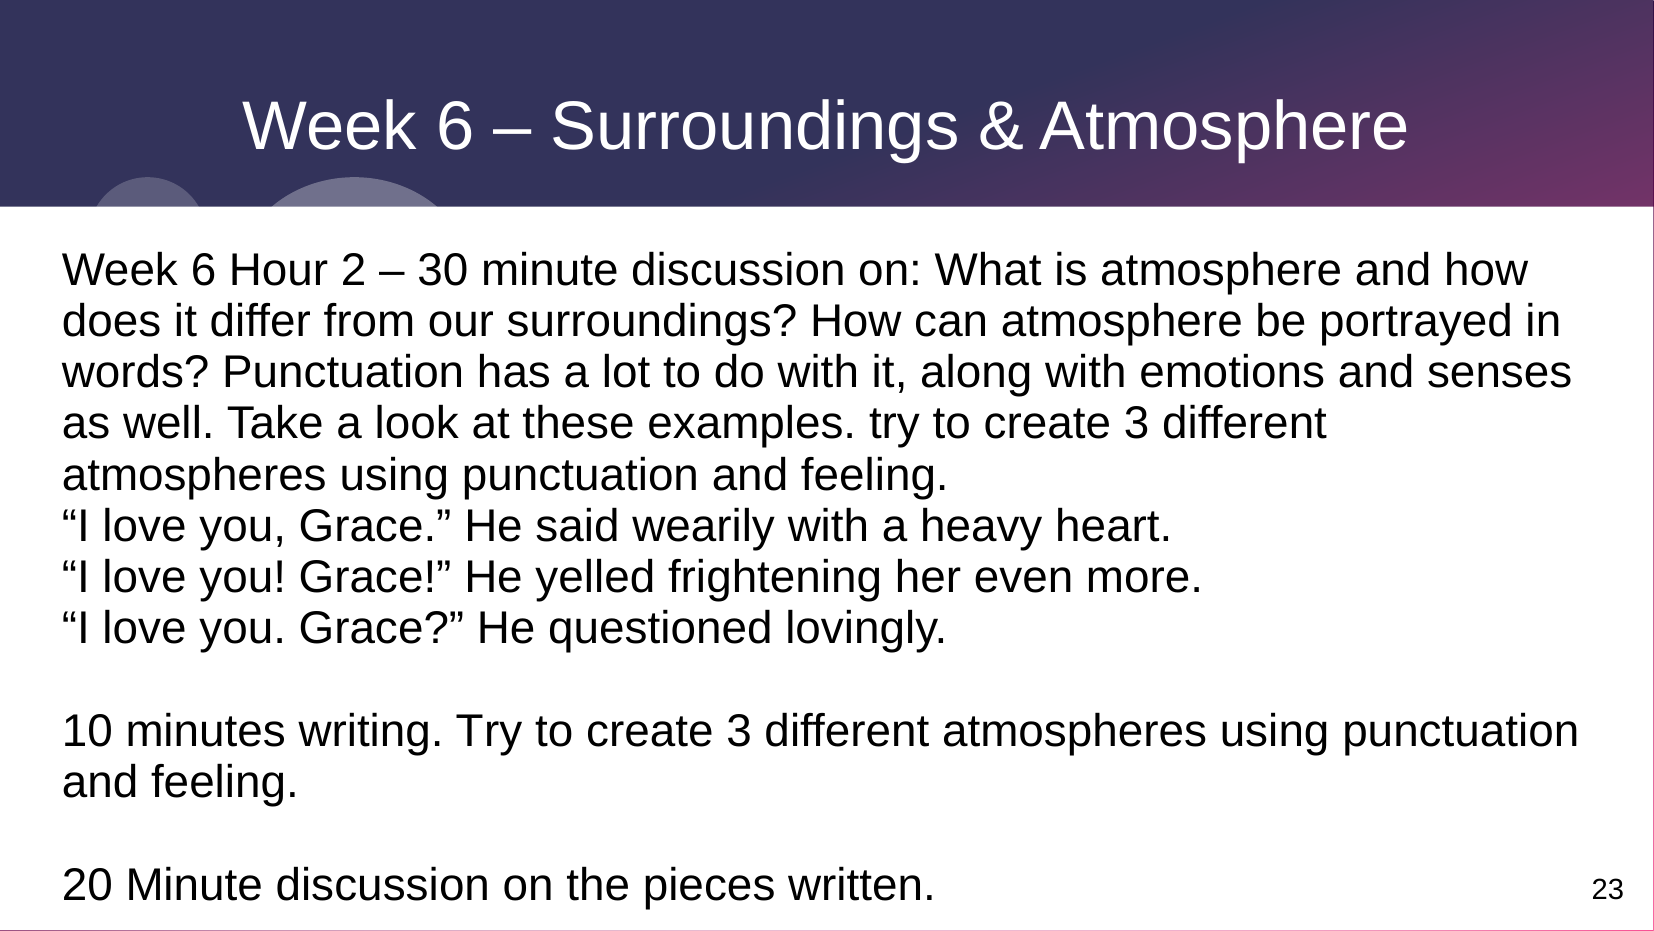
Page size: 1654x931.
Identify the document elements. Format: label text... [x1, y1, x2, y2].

text_box Week 6 Hour 2 – 30 minute discussion on: What is atmosphere and how does it differ from our surroundings? How can atmosphere be portrayed in words? Punctuation has a lot to do with it, along with emotions and senses as well. Take a look at these examples. try to create 3 different atmospheres using punctuation and feeling. “I love you, Grace.” He said wearily with a heavy heart. “I love you! Grace!” He yelled frightening her even more. “I love you. Grace?” He questioned lovingly. 10 minutes writing. Try to create 3 different atmospheres using punctuation and feeling. 20 Minute discussion on the pieces written. [47, 236, 1612, 907]
title Week 6 – Surroundings & Atmosphere [29, 44, 1625, 207]
